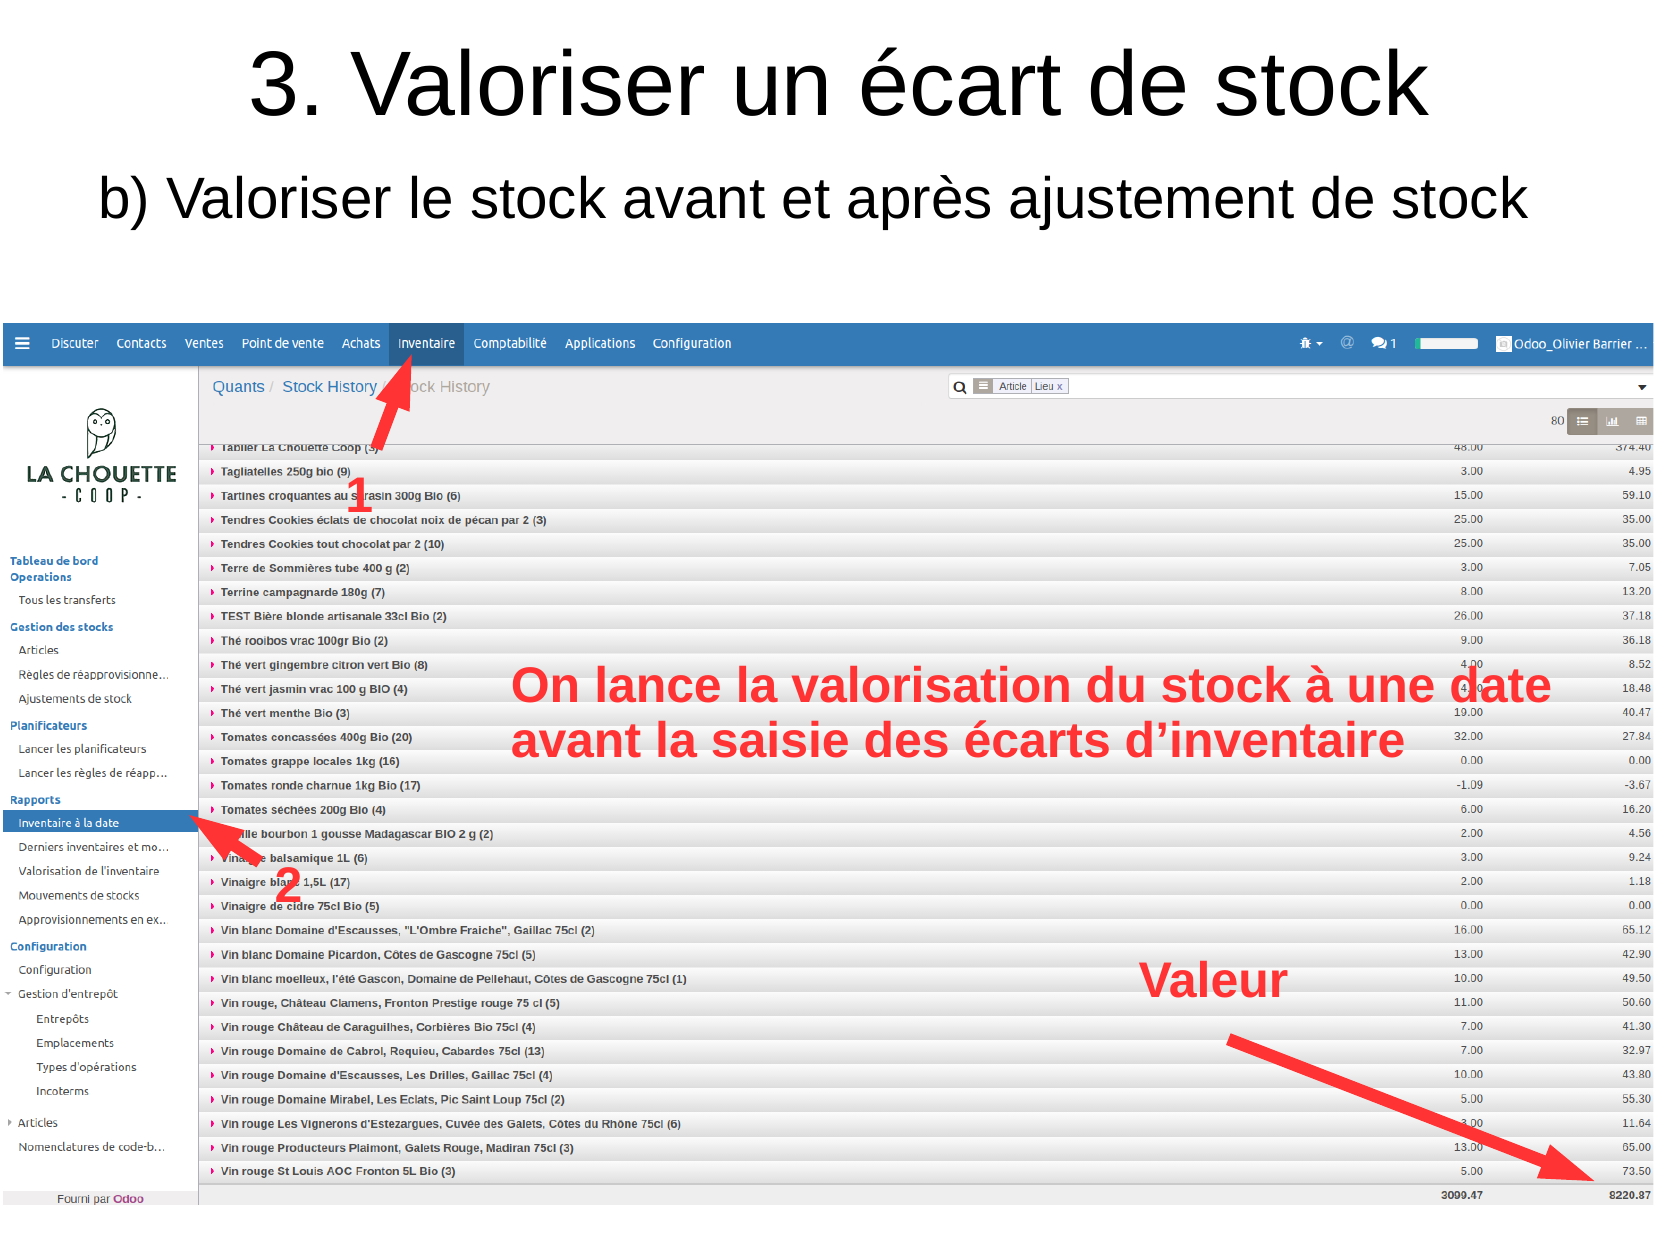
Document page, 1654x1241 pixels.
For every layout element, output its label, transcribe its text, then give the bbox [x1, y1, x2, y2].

text_box On lance la valorisation du stock à une date avant la saisie des écarts d’inventaire [496, 649, 1595, 792]
text_box 2 [259, 850, 318, 922]
title 3. Valoriser un écart de stock b) Valoriser le stock avant et après ajustement de stock [82, 31, 1571, 239]
text_box Valeur [1123, 944, 1465, 1016]
text_box 1 [330, 460, 389, 532]
picture [3, 323, 1654, 1205]
